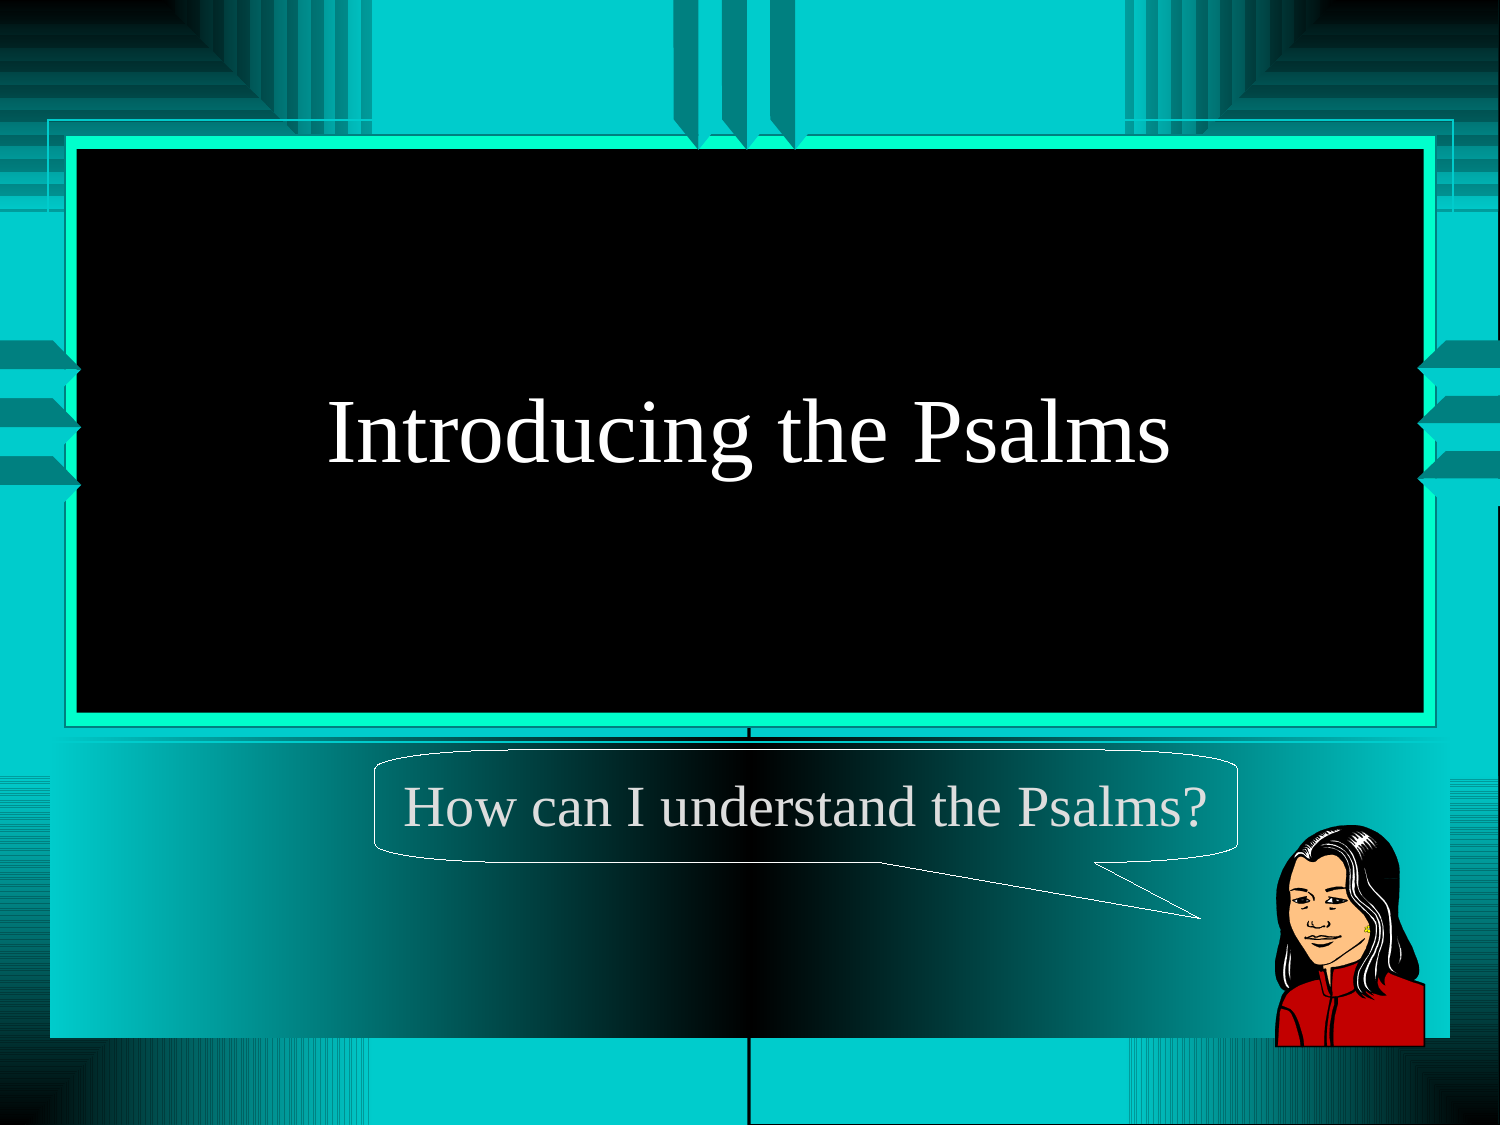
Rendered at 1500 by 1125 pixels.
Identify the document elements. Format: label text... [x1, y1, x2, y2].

text_box How can I understand the Psalms? [374, 749, 1238, 919]
title Introducing the Psalms [112, 329, 1388, 533]
picture [1275, 825, 1426, 1048]
